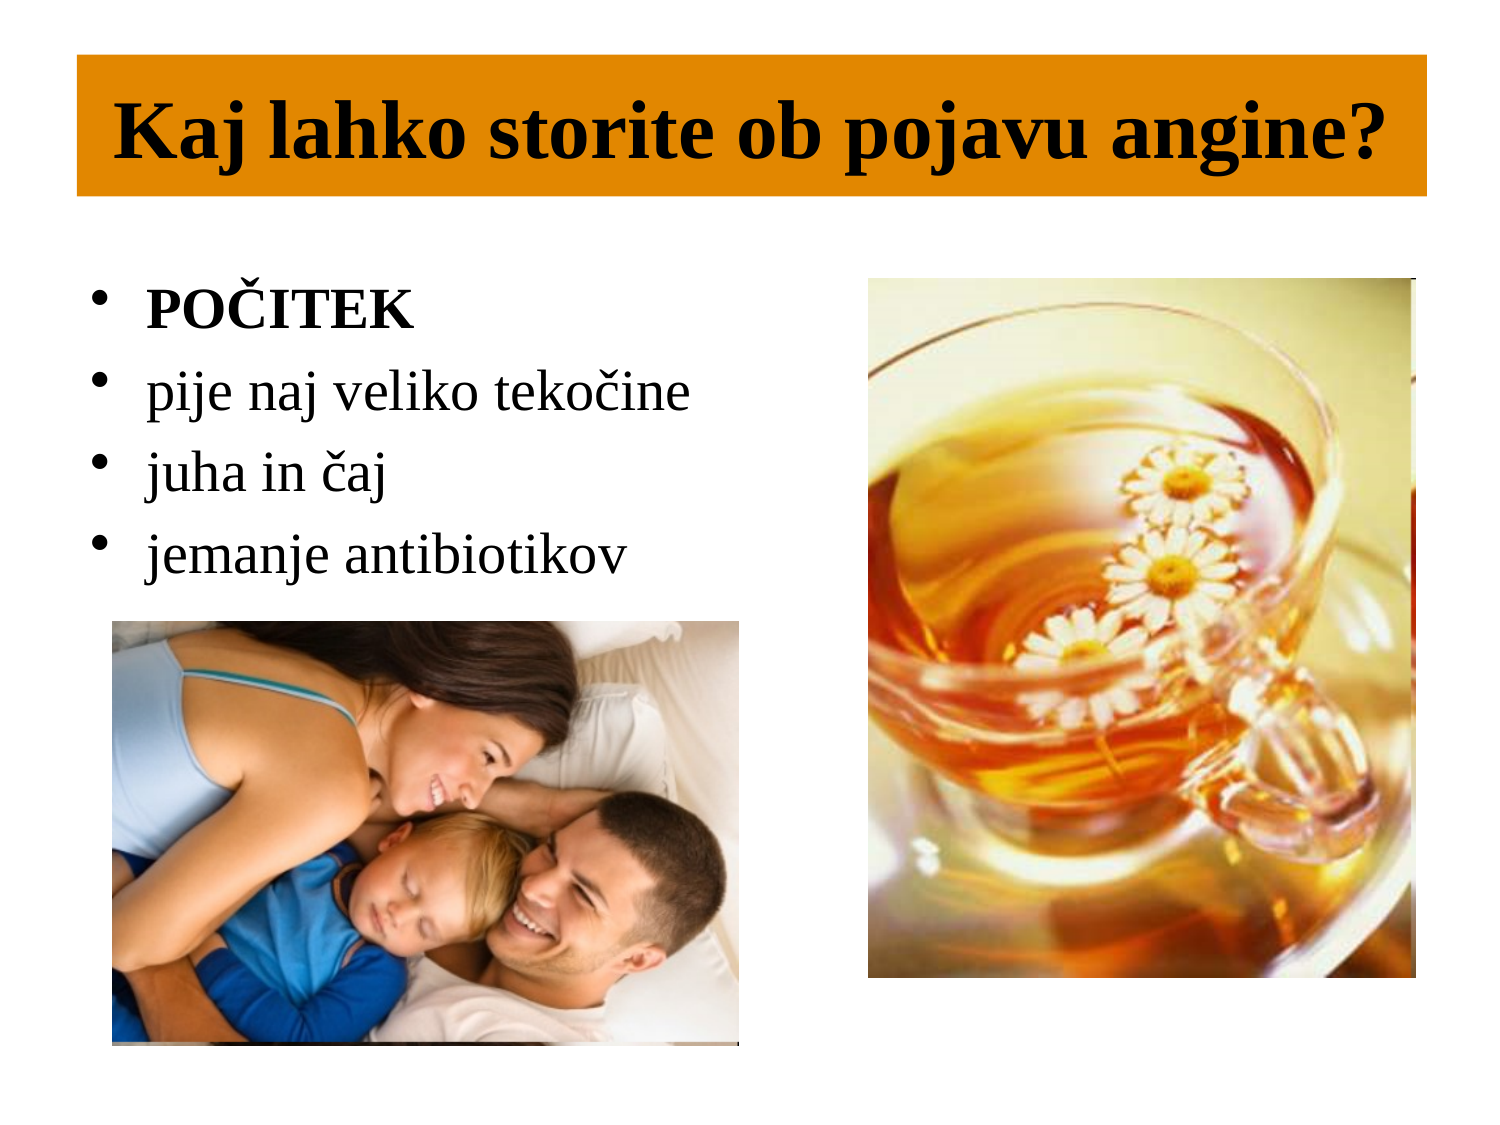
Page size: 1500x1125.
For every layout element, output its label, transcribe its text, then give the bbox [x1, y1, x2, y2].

picture [112, 621, 739, 1046]
title Kaj lahko storite ob pojavu angine? [76, 54, 1427, 197]
list POČITEK pije naj veliko tekočine juha in čaj jemanje antibiotikov [75, 262, 1425, 1005]
picture [868, 278, 1416, 978]
